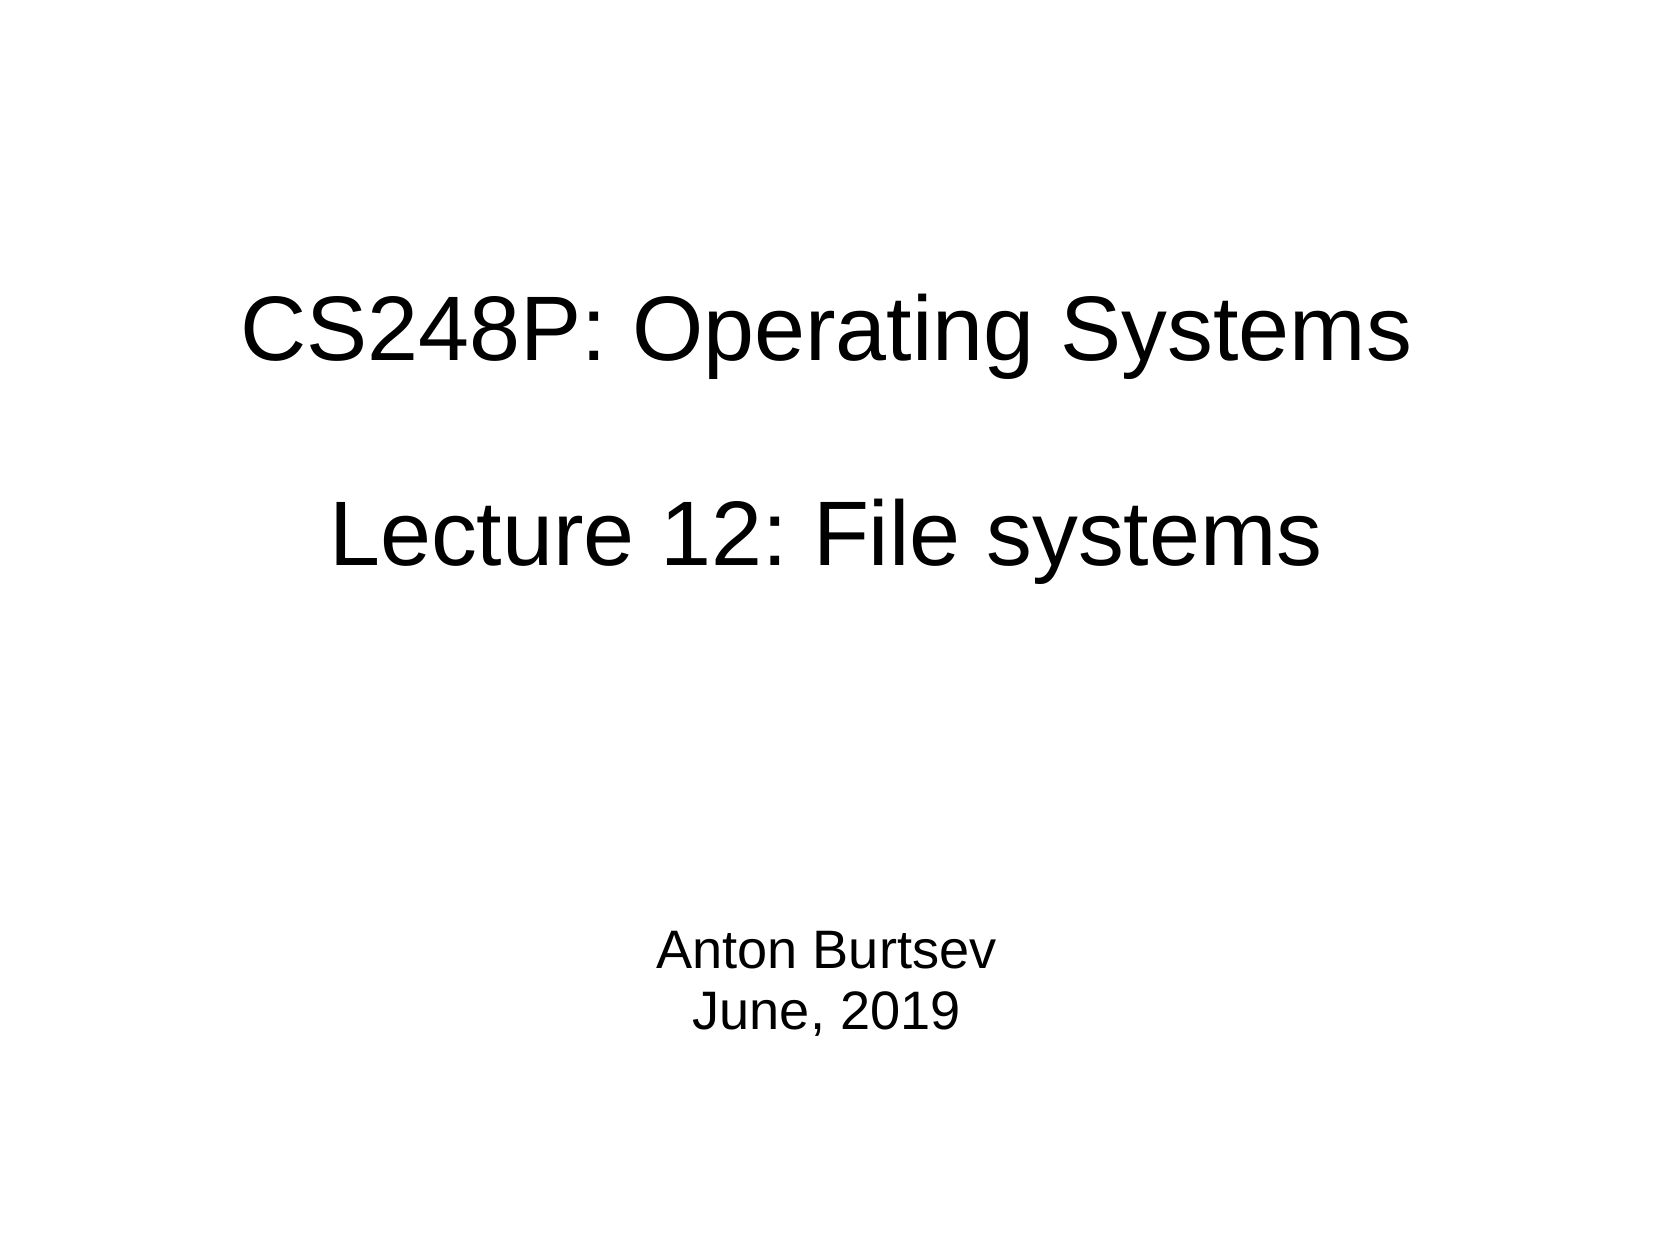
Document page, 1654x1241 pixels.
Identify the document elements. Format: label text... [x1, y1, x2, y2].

subtitle Anton Burtsev June, 2019 [82, 637, 1571, 1109]
title CS248P: Operating Systems Lecture 12: File systems [82, 113, 1571, 637]
